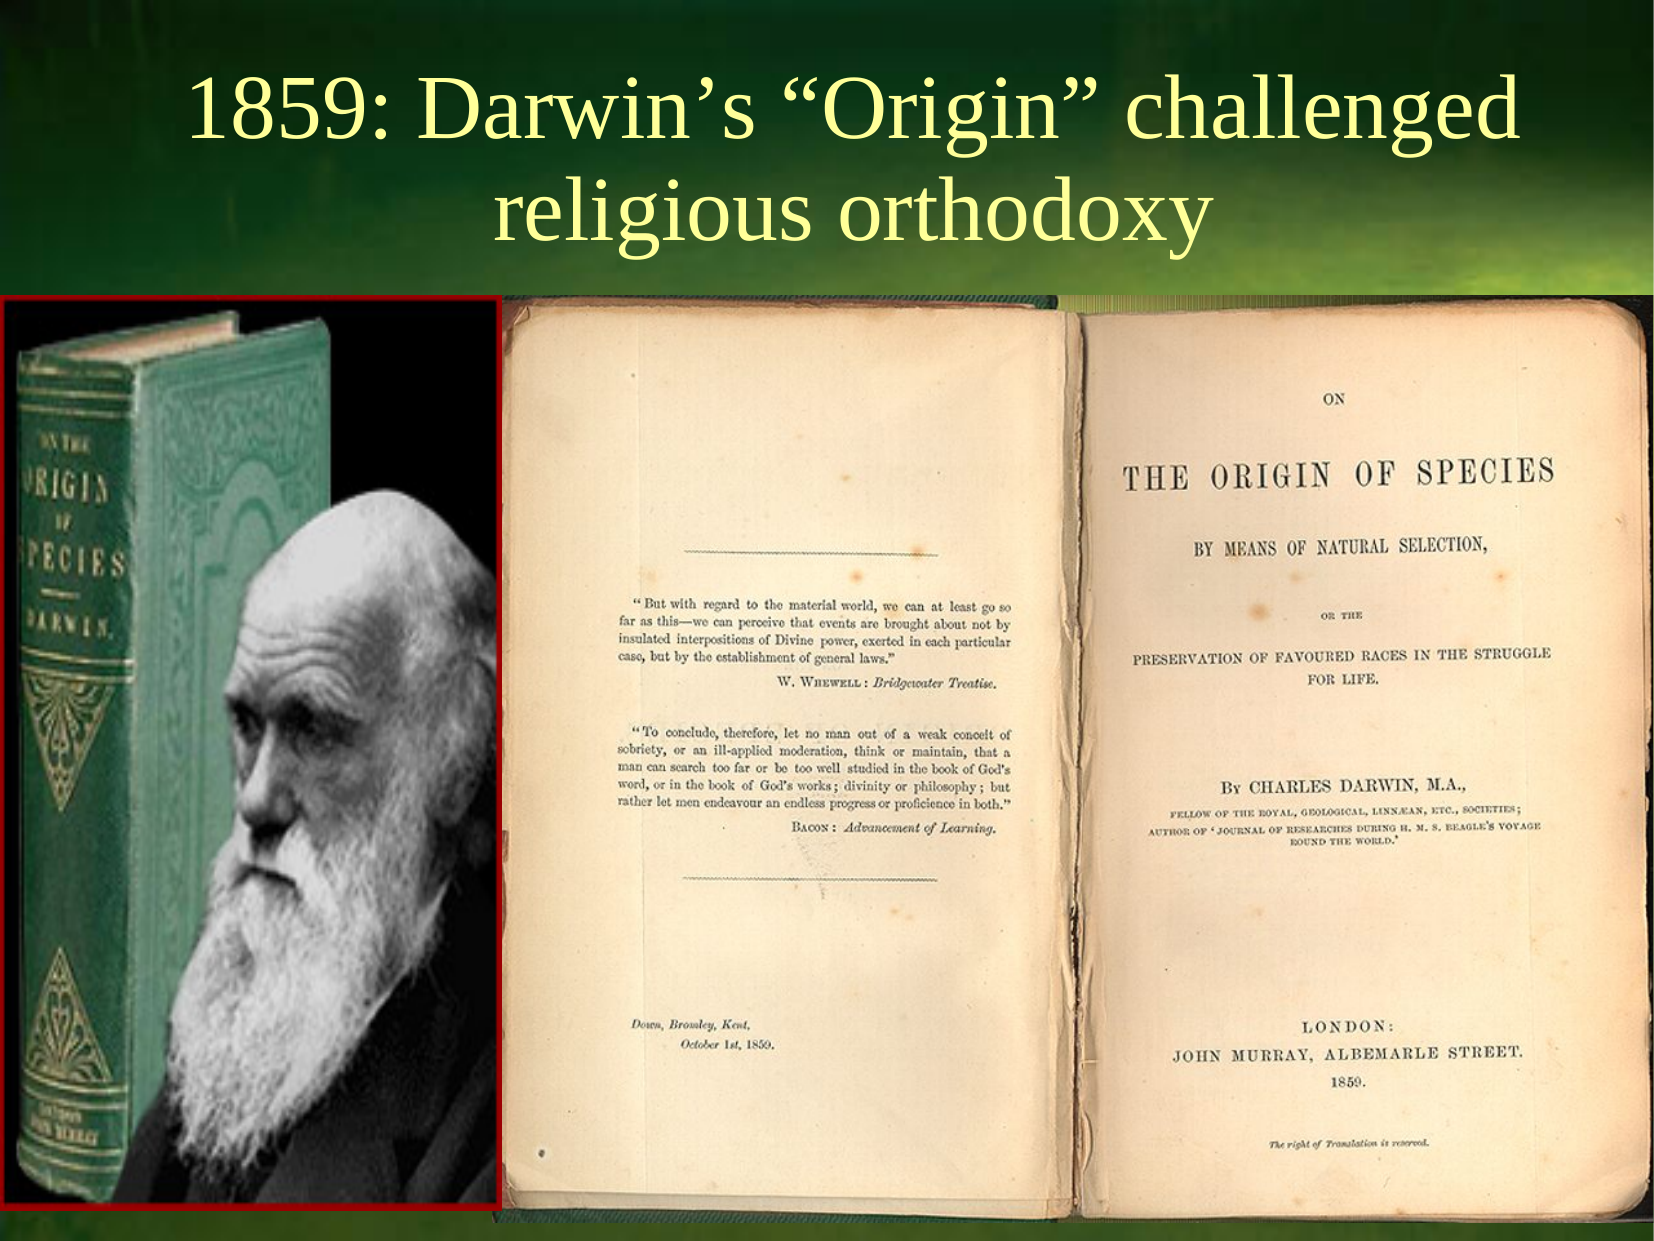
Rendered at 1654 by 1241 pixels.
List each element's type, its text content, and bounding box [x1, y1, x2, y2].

picture [0, 0, 1654, 1241]
title 1859: Darwin’s “Origin” challenged religious orthodoxy [151, 55, 1558, 262]
